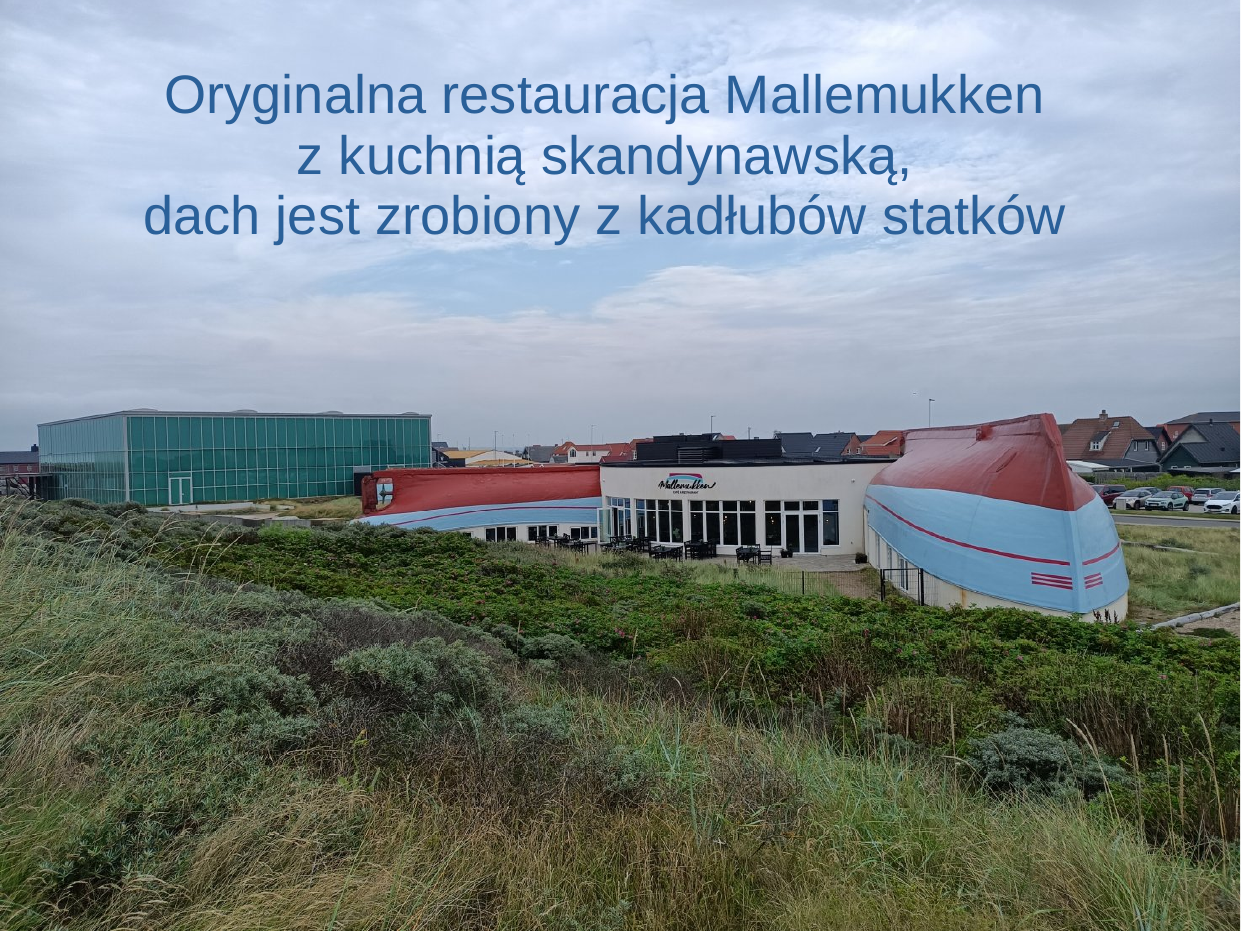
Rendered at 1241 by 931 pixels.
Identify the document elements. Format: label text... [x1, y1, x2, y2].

text_box Oryginalna restauracja Mallemukken z kuchnią skandynawską, dach jest zrobiony z kadłubów statków [59, 57, 1152, 254]
picture [0, 0, 1241, 931]
